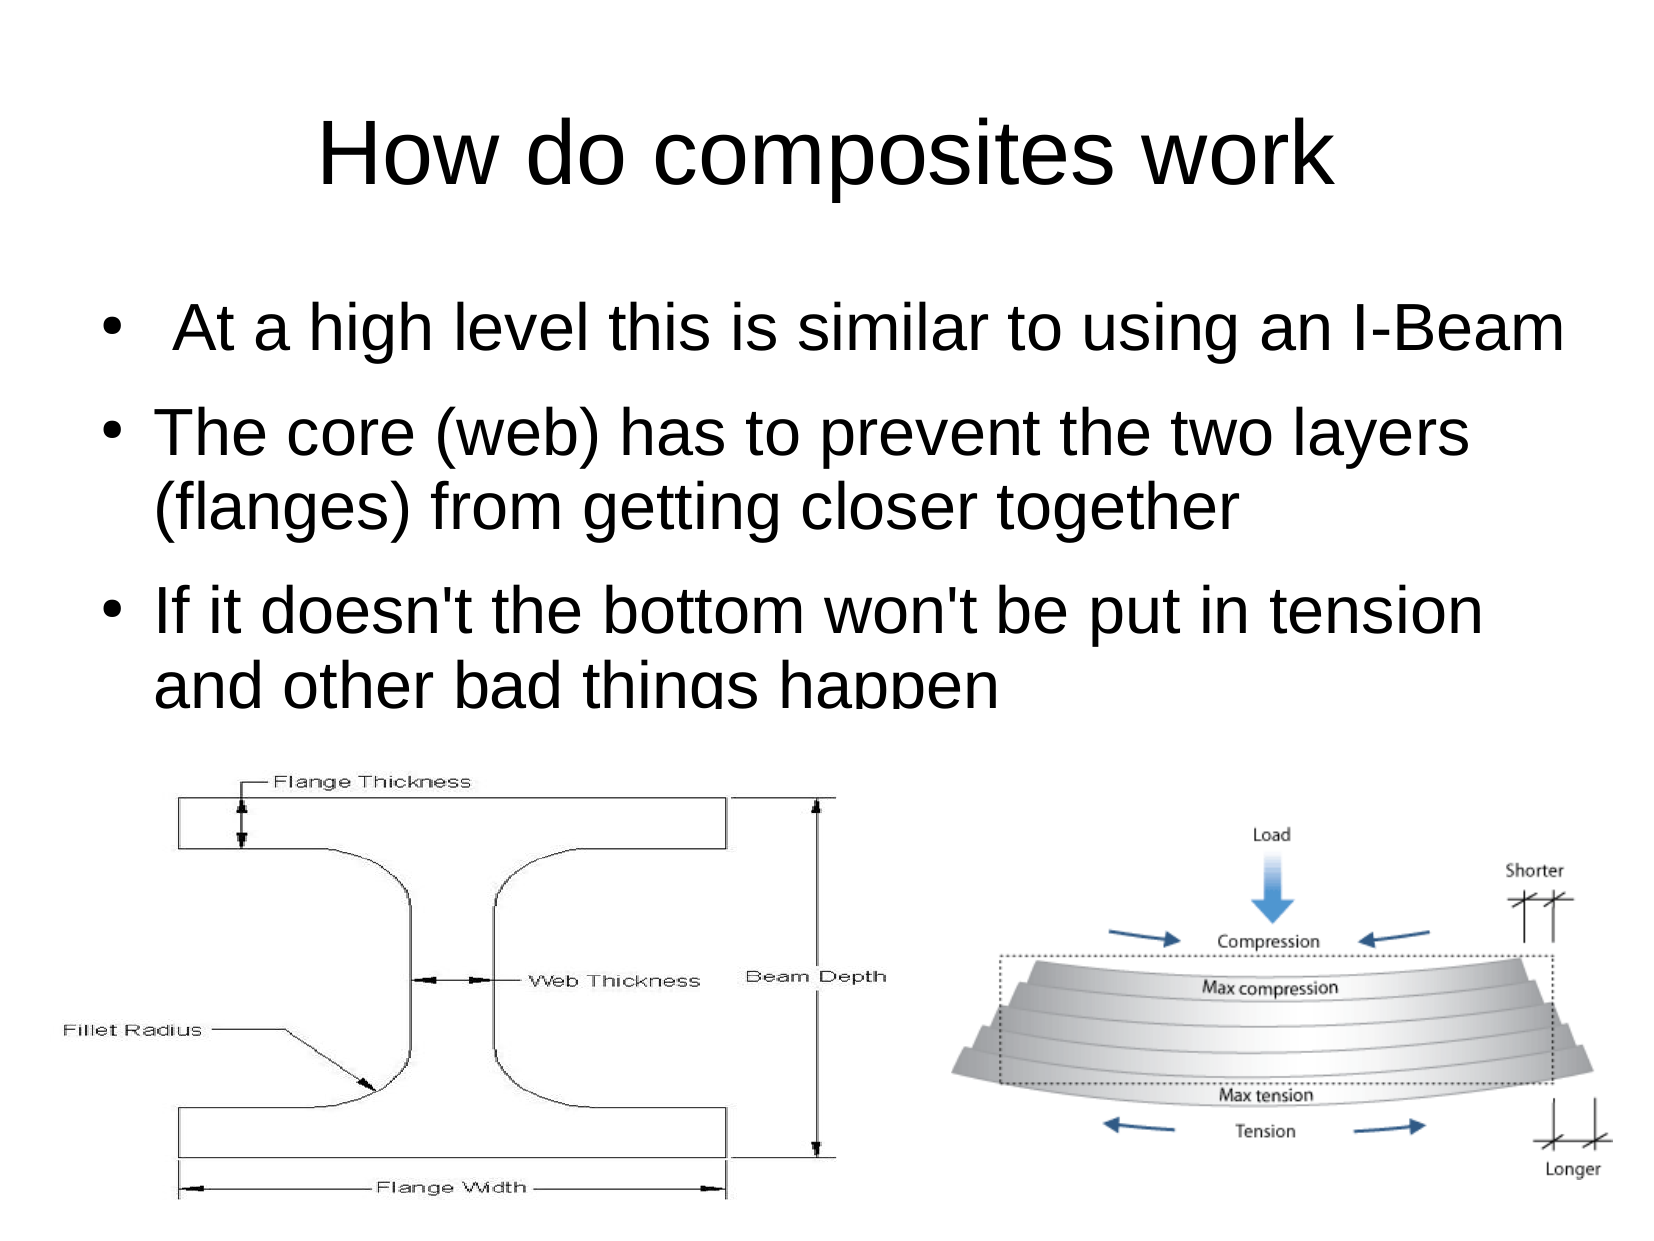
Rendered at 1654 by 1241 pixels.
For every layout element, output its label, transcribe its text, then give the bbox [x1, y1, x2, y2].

list At a high level this is similar to using an I-Beam The core (web) has to prevent the two layers (flanges) from getting closer together If it doesn't the bottom won't be put in tension and other bad things happen [82, 290, 1571, 1094]
title How do composites work [82, 56, 1571, 250]
picture [951, 824, 1613, 1180]
picture [0, 709, 938, 1241]
